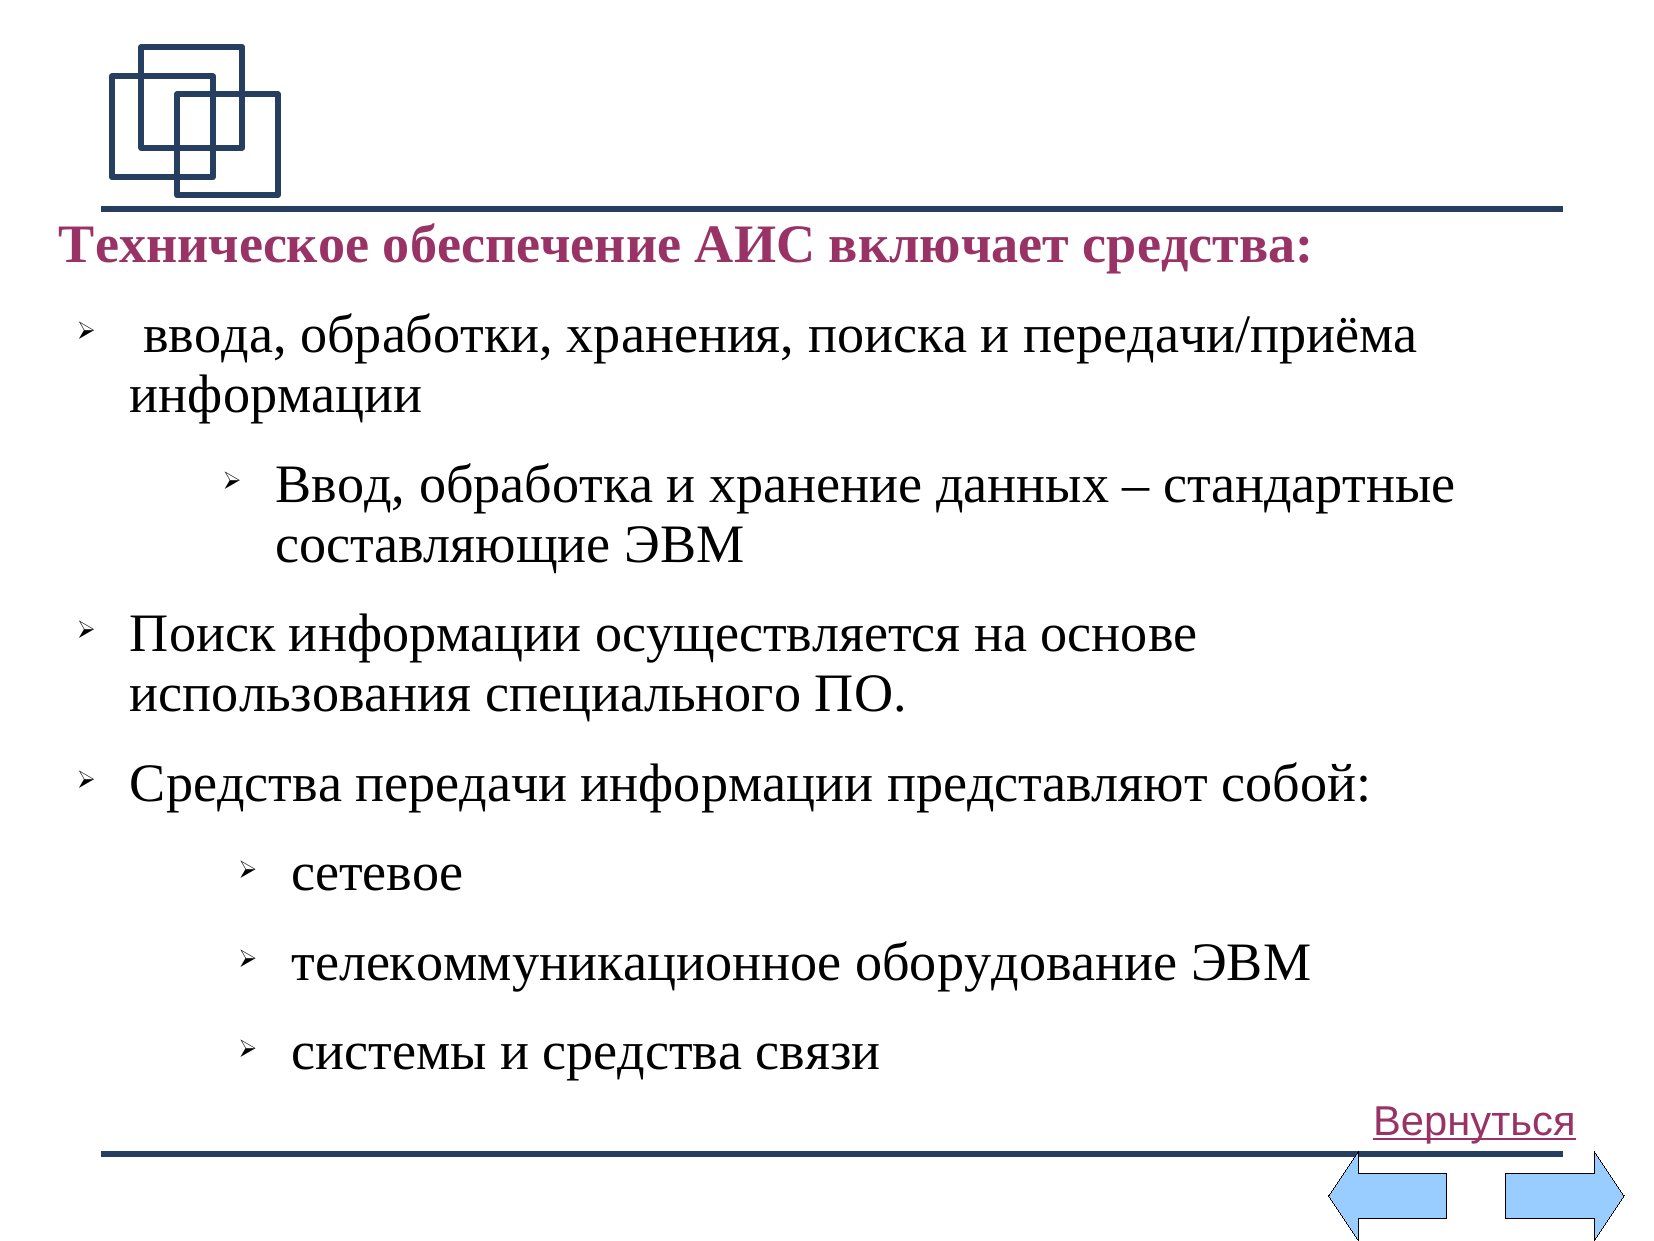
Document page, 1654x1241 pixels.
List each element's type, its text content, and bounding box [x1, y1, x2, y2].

list Техническое обеспечение АИС включает средства: ввода, обработки, хранения, поиска и передачи/приёма информации Ввод, обработка и хранение данных – стандартные составляющие ЭВМ Поиск информации осуществляется на основе использования специального ПО. Средства передачи информации представляют собой: сетевое телекоммуникационное оборудование ЭВМ системы и средства связи [59, 214, 1548, 1093]
text_box Вернуться [1358, 1090, 1628, 1152]
text_box [1328, 1151, 1447, 1241]
text_box [1505, 1152, 1625, 1241]
